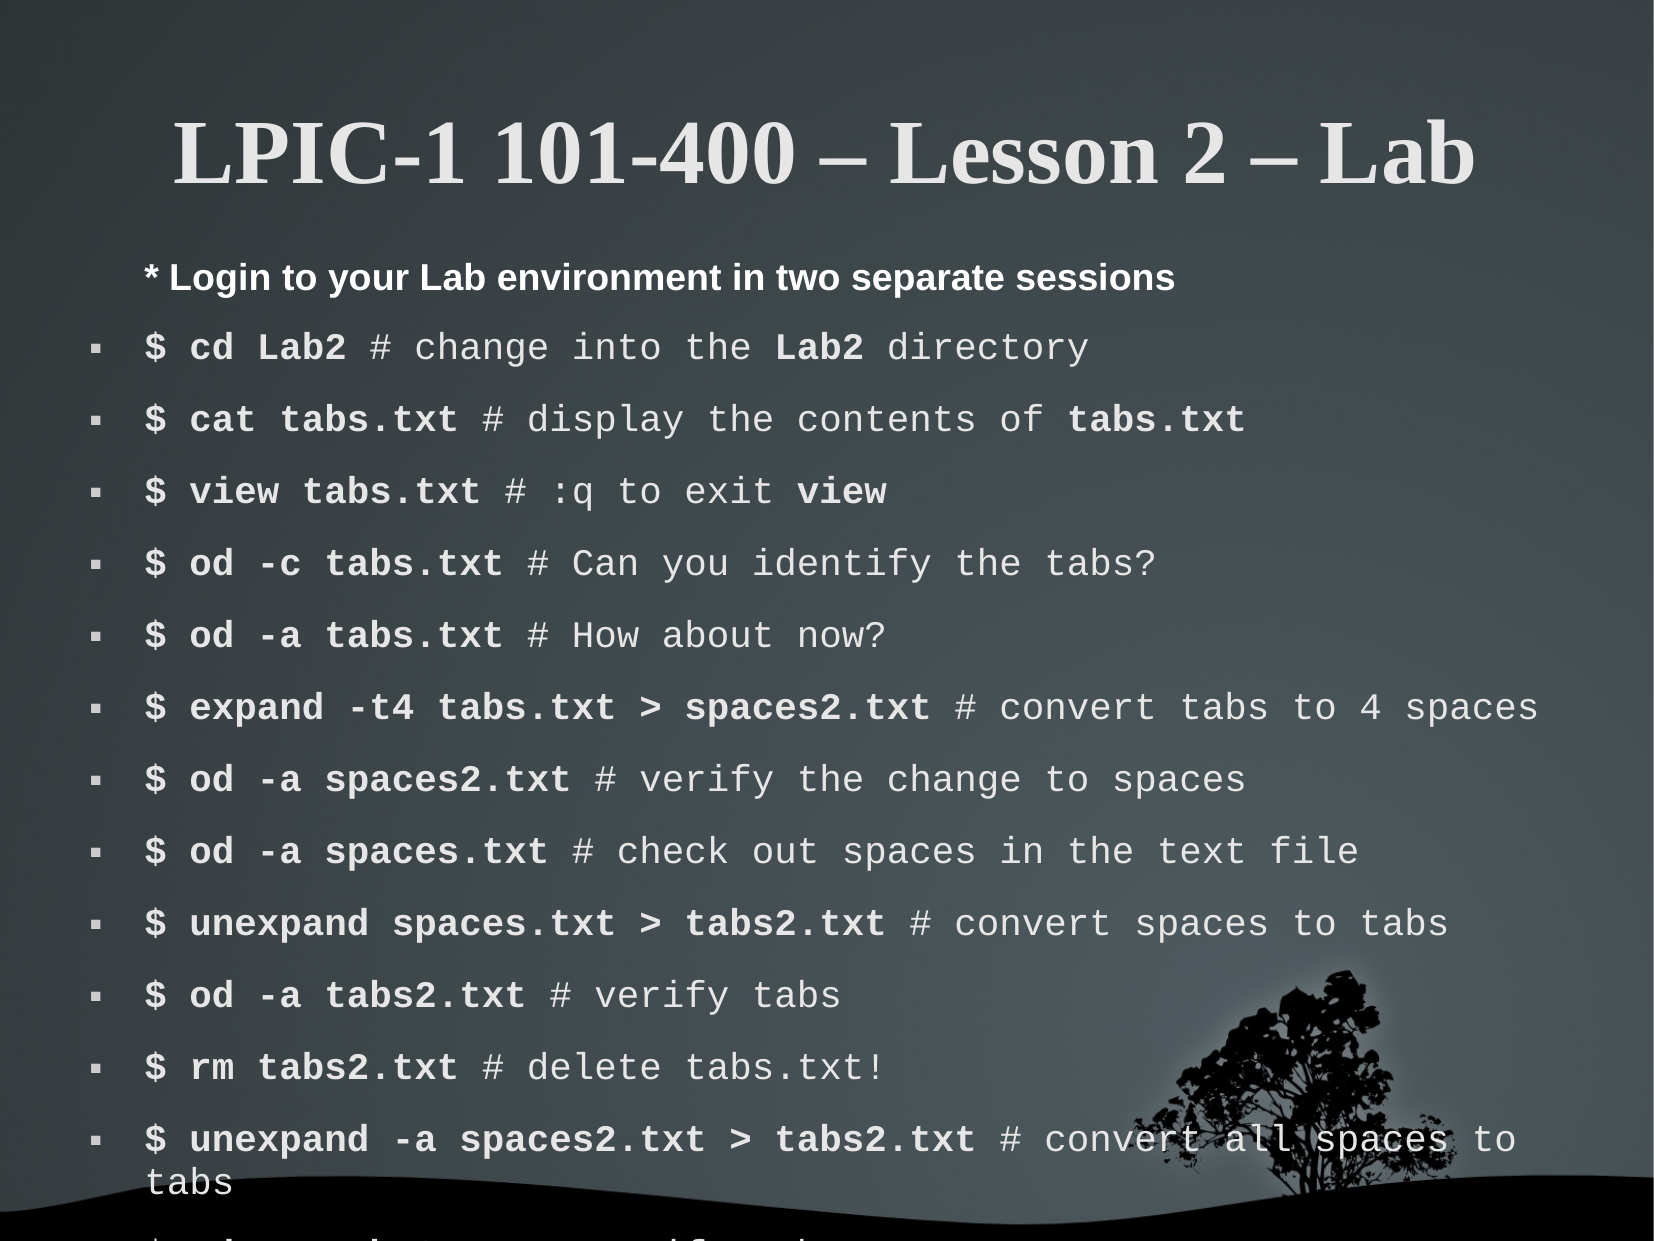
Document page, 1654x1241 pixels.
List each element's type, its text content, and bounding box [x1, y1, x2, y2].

picture [0, 0, 1654, 1241]
list * Login to your Lab environment in two separate sessions $ cd Lab2 # change into the Lab2 directory $ cat tabs.txt # display the contents of tabs.txt $ view tabs.txt # :q to exit view $ od -c tabs.txt # Can you identify the tabs? $ od -a tabs.txt # How about now? $ expand -t4 tabs.txt > spaces2.txt # convert tabs to 4 spaces $ od -a spaces2.txt # verify the change to spaces $ od -a spaces.txt # check out spaces in the text file $ unexpand spaces.txt > tabs2.txt # convert spaces to tabs $ od -a tabs2.txt # verify tabs $ rm tabs2.txt # delete tabs.txt! $ unexpand -a spaces2.txt > tabs2.txt # convert all spaces to tabs $ od -a tabs2.txt # verify tabs [73, 256, 1562, 1236]
title LPIC-1 101-400 – Lesson 2 – Lab [82, 49, 1571, 257]
